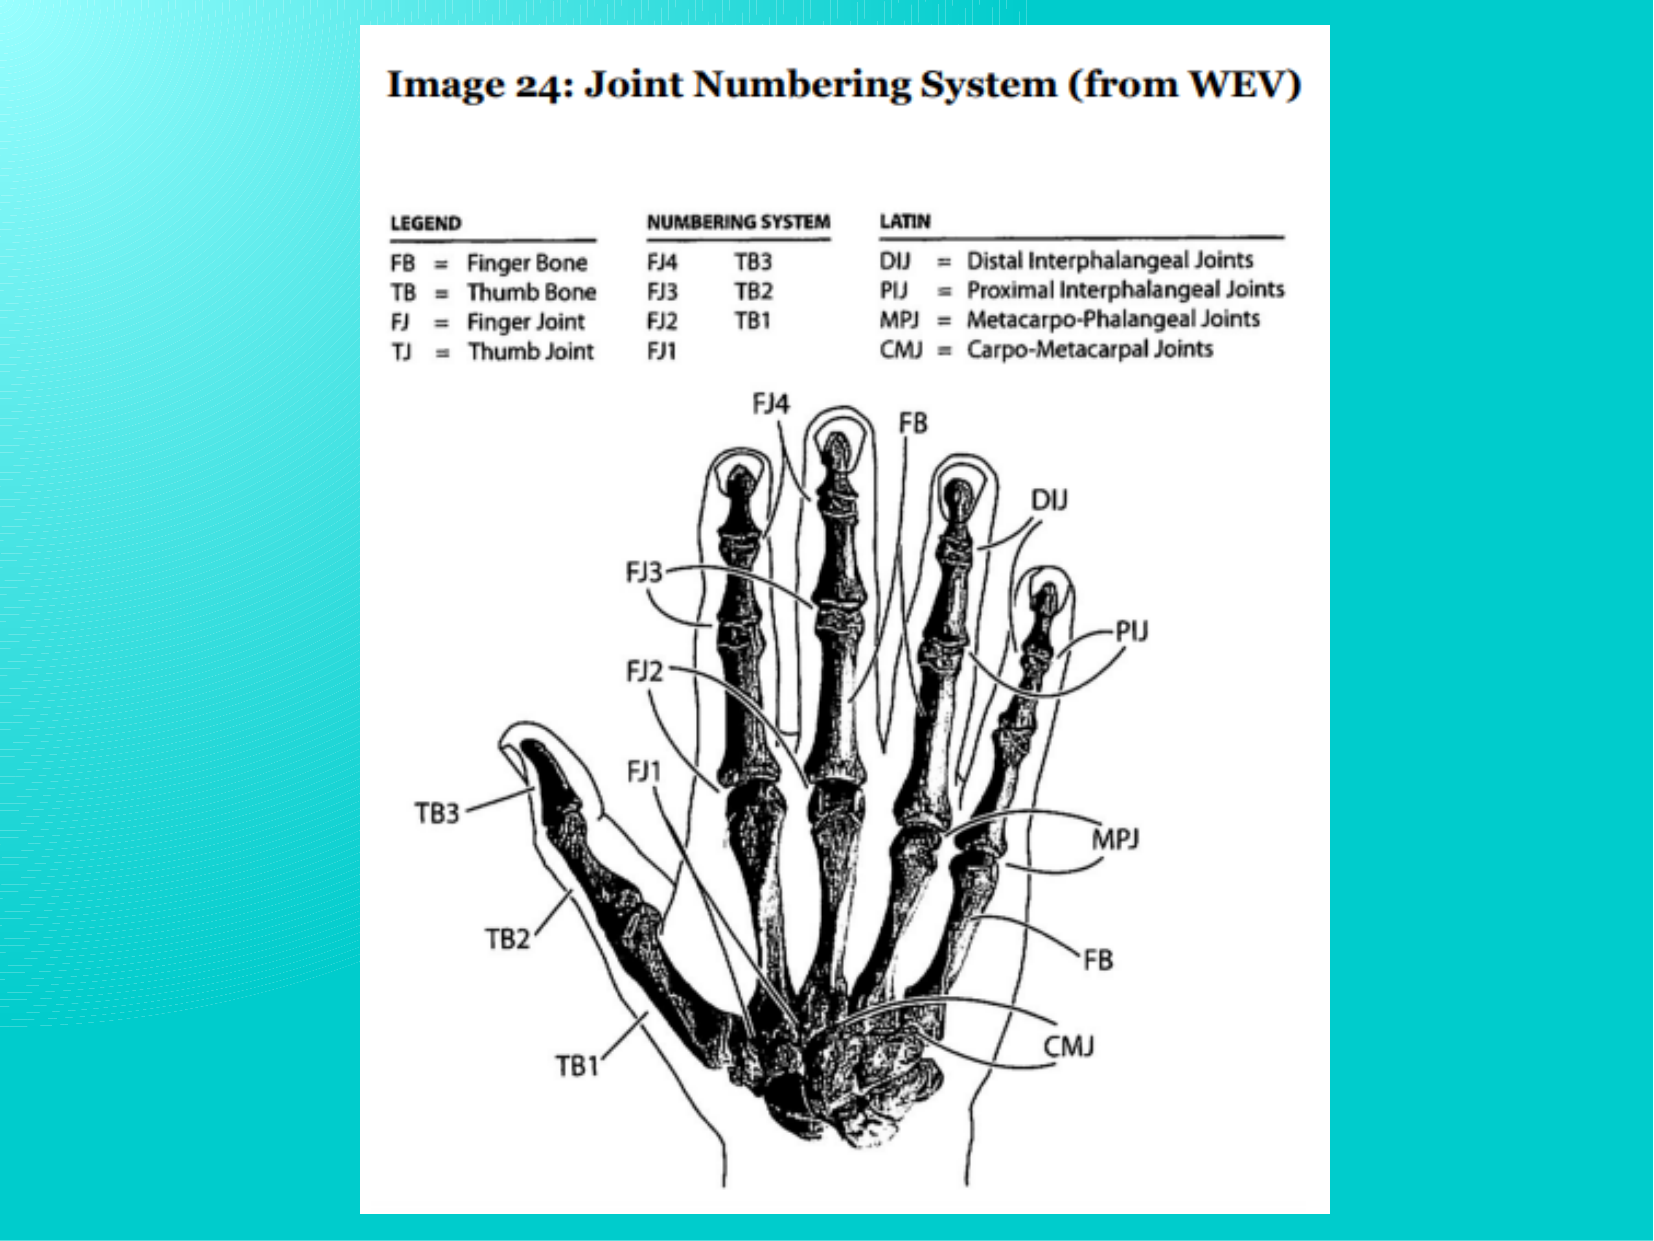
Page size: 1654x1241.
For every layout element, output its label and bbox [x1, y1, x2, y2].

picture [360, 25, 1330, 1214]
